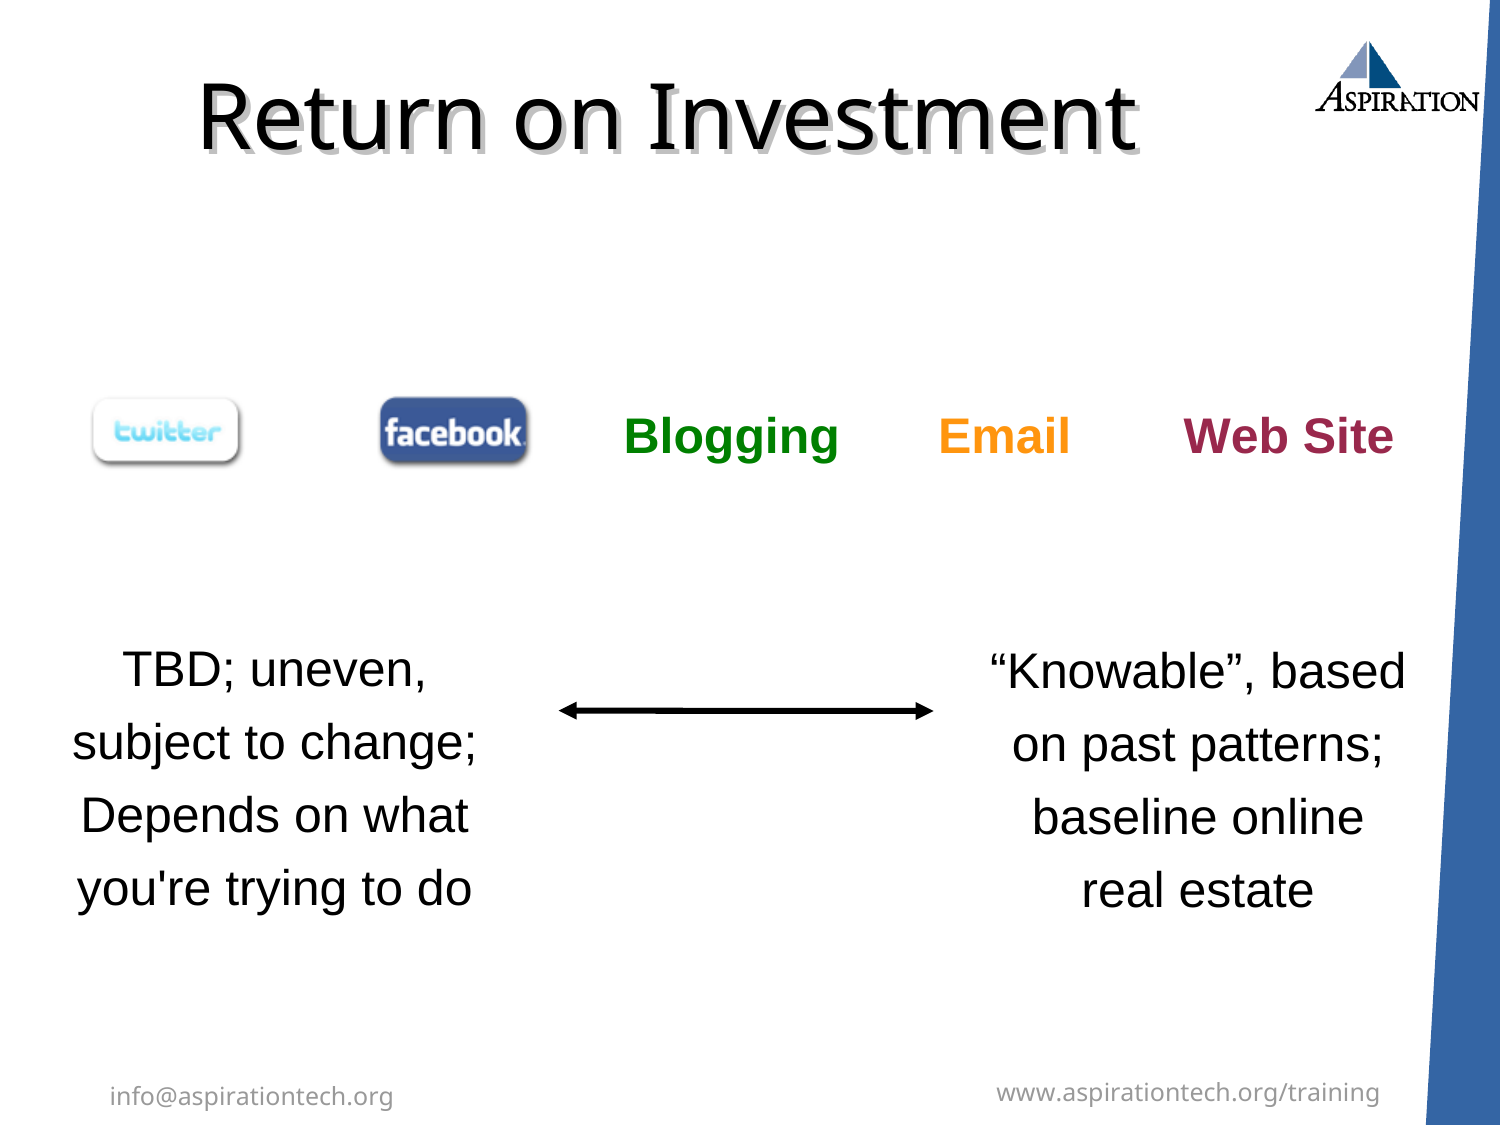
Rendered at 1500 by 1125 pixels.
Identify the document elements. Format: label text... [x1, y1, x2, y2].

picture [376, 392, 534, 472]
text_box “Knowable”, based on past patterns; baseline online real estate [975, 651, 1422, 777]
text_box TBD; uneven, subject to change; Depends on what you're trying to do [57, 649, 488, 775]
title Return on Investment [49, 19, 1284, 206]
picture [89, 393, 246, 472]
picture [1315, 41, 1480, 120]
text_box Blogging Email Web Site [608, 416, 1439, 469]
